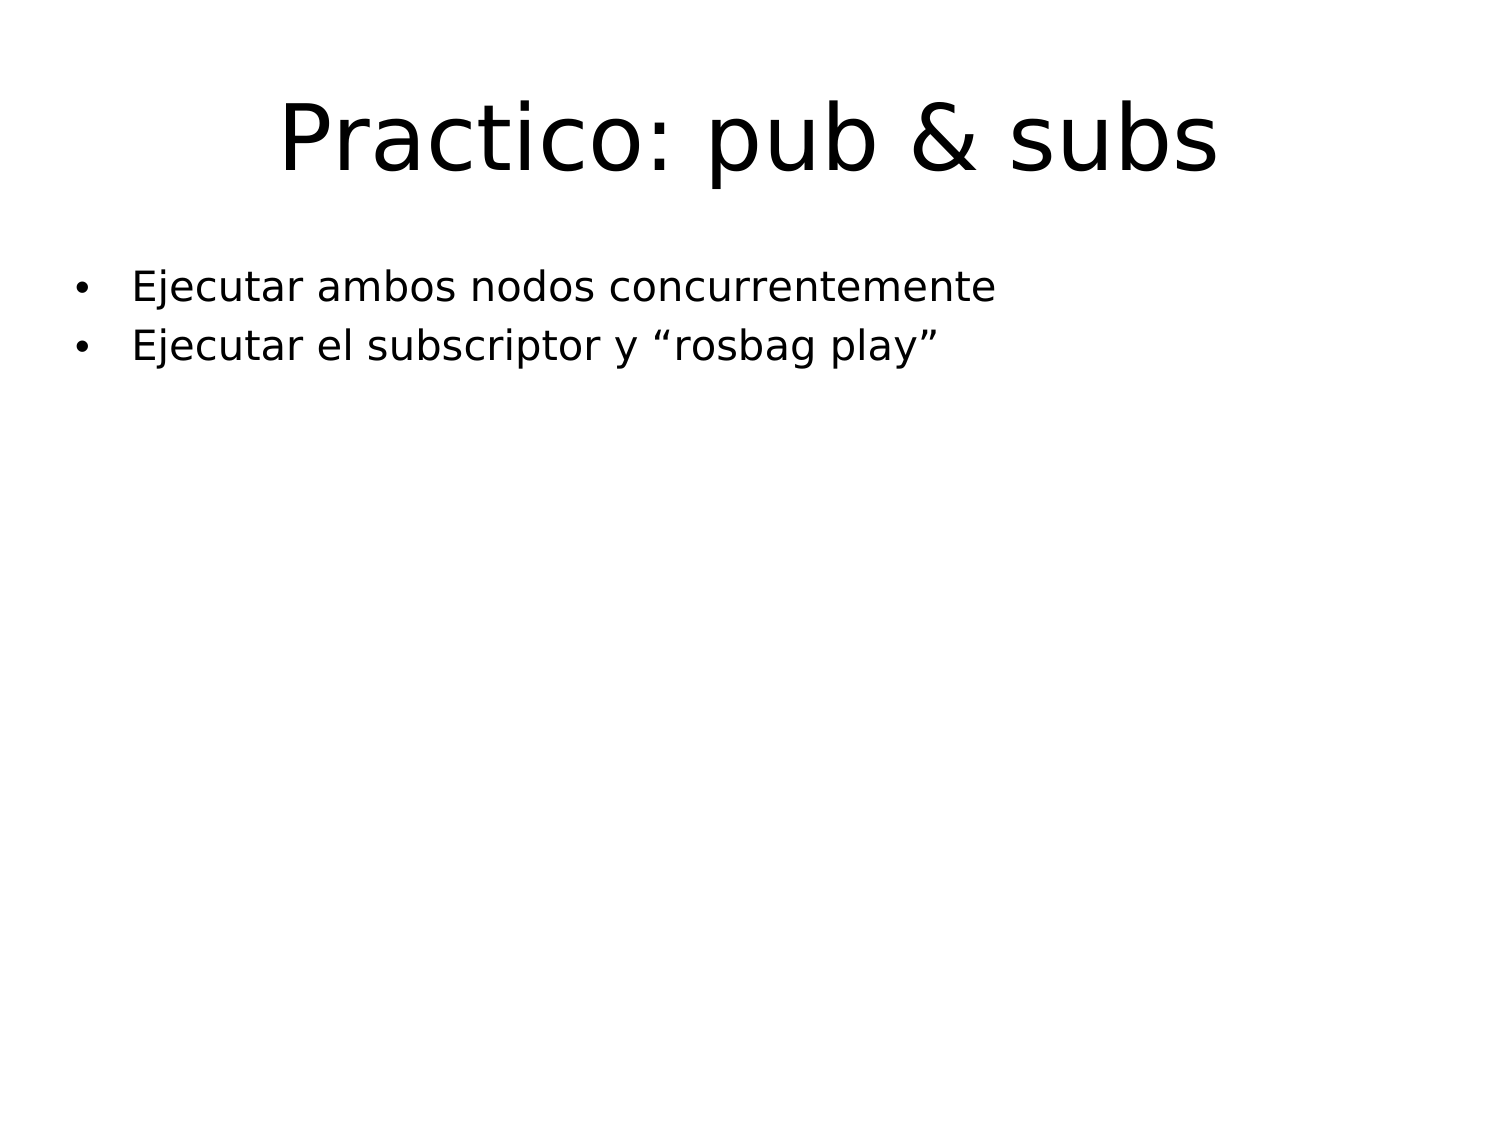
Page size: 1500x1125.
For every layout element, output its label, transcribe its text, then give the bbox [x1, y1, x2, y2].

list Ejecutar ambos nodos concurrentemente Ejecutar el subscriptor y “rosbag play” [75, 263, 1425, 916]
title Practico: pub & subs [75, 44, 1425, 233]
